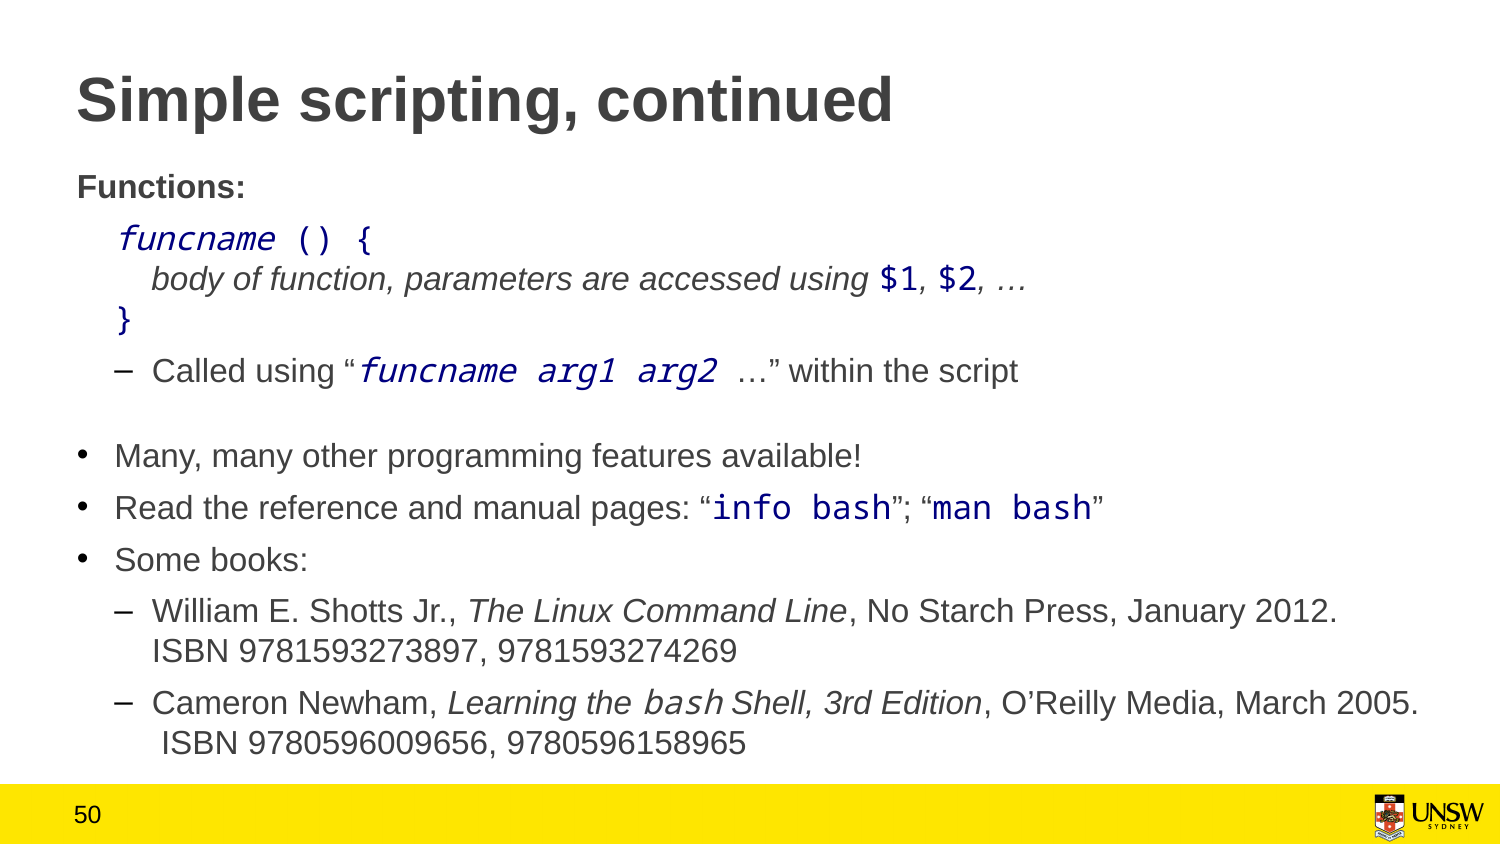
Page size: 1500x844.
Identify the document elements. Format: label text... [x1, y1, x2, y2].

title Simple scripting, continued [76, 59, 1427, 136]
picture [0, 784, 1500, 844]
text_box <number> [59, 791, 219, 839]
list Functions: funcname () { body of function, parameters are accessed using $1, $2, … } Called using “funcname arg1 arg2 …” within the script Many, many other programming features available! Read the reference and manual pages: “info bash”; “man bash” Some books: William E. Shotts Jr., The Linux Command Line, No Starch Press, January 2012. ISBN 9781593273897, 9781593274269 Cameron Newham, Learning the bash Shell, 3rd Edition, O’Reilly Media, March 2005. ISBN 9780596009656, 9780596158965 [76, 165, 1424, 756]
